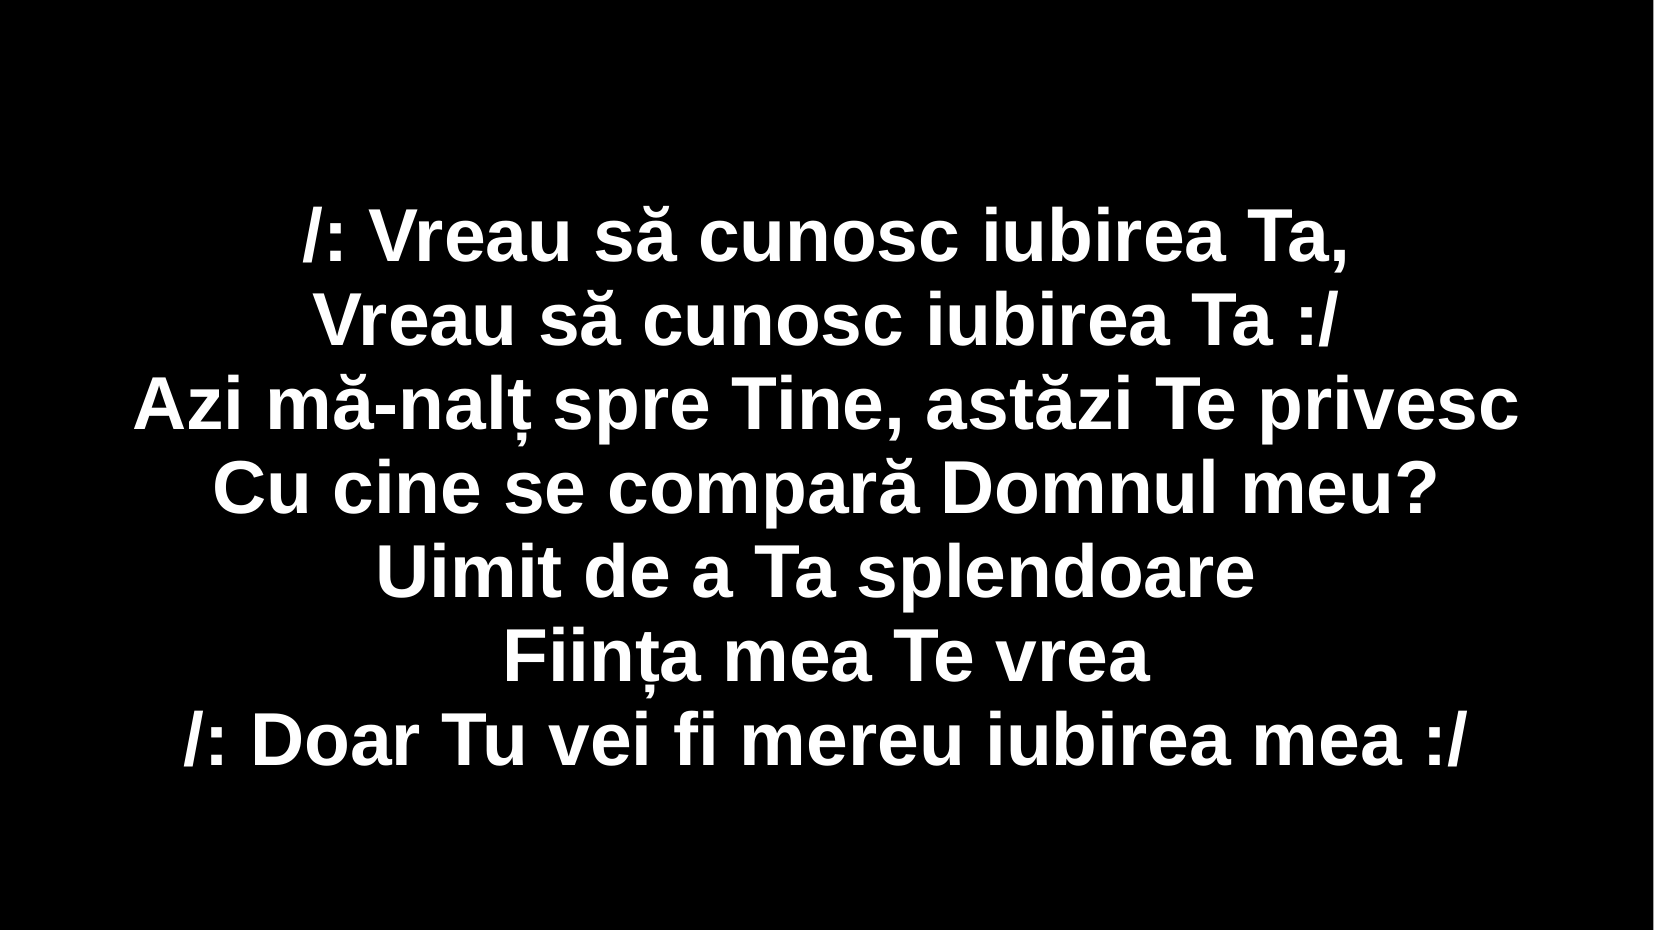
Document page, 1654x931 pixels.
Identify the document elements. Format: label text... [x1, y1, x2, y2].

subtitle /: Vreau să cunosc iubirea Ta, Vreau să cunosc iubirea Ta :/ Azi mă-nalț spre Tine, astăzi Te privesc Cu cine se compară Domnul meu? Uimit de a Ta splendoare Ființa mea Te vrea /: Doar Tu vei fi mereu iubirea mea :/ [82, 193, 1571, 782]
